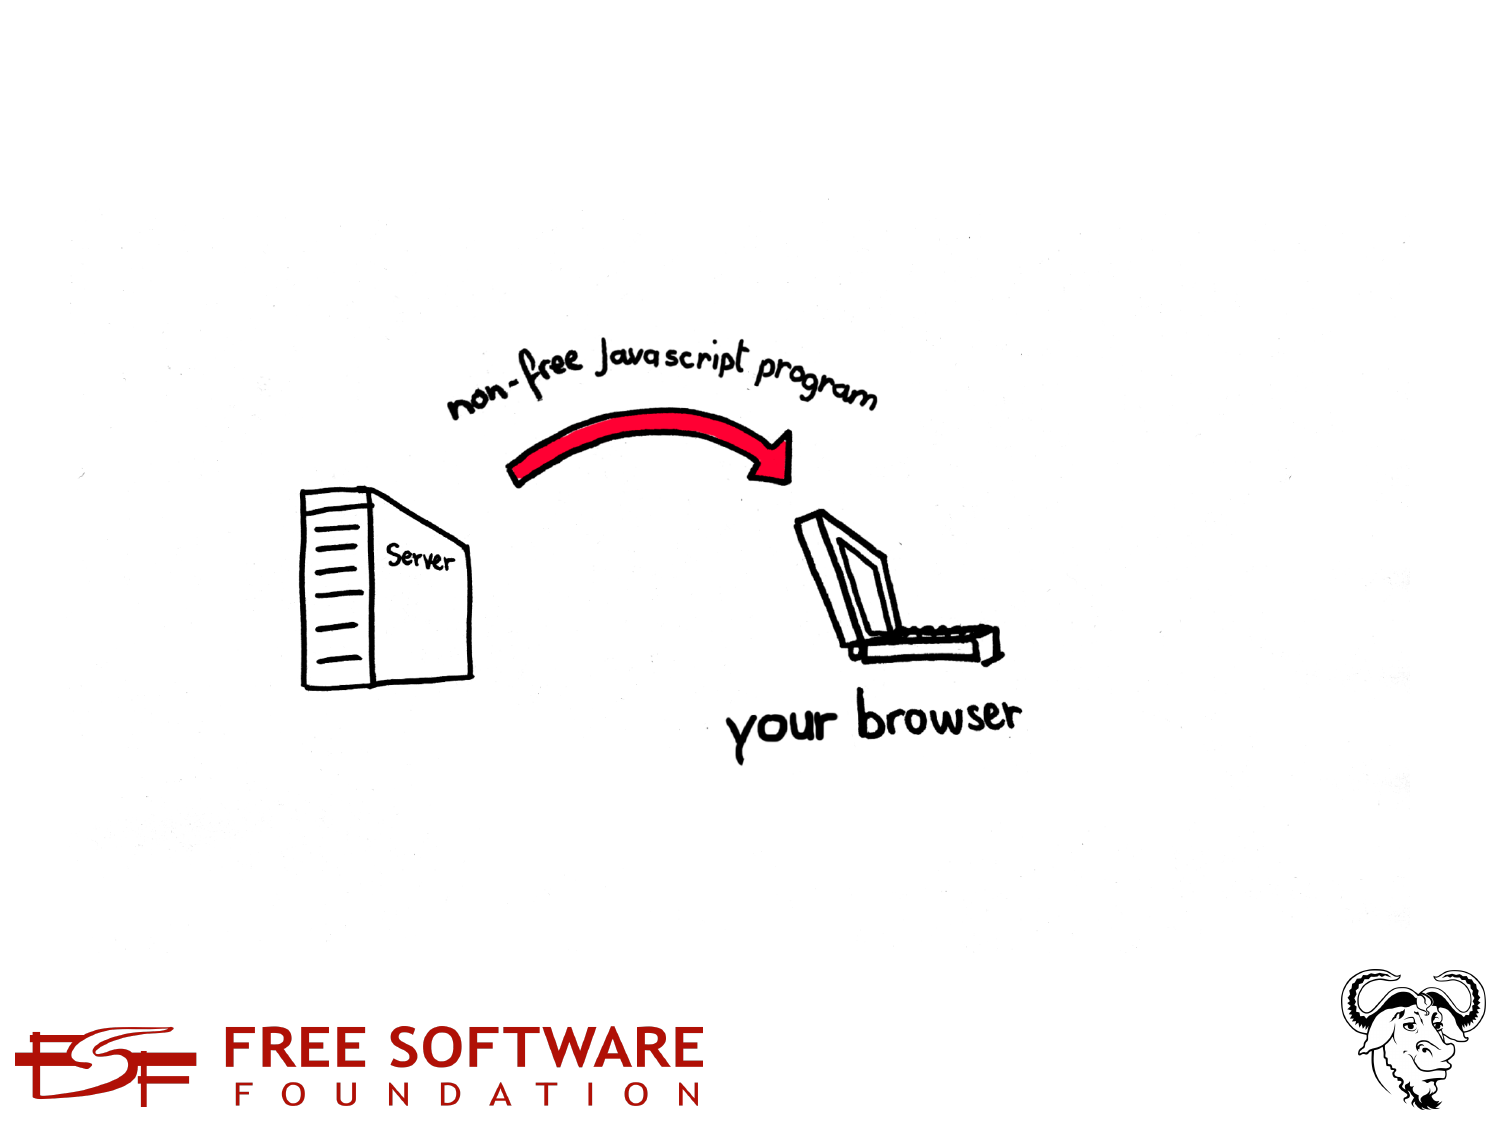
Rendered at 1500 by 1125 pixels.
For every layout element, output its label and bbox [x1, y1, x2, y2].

picture [15, 1026, 703, 1107]
picture [15, 197, 1410, 953]
picture [1341, 969, 1486, 1110]
